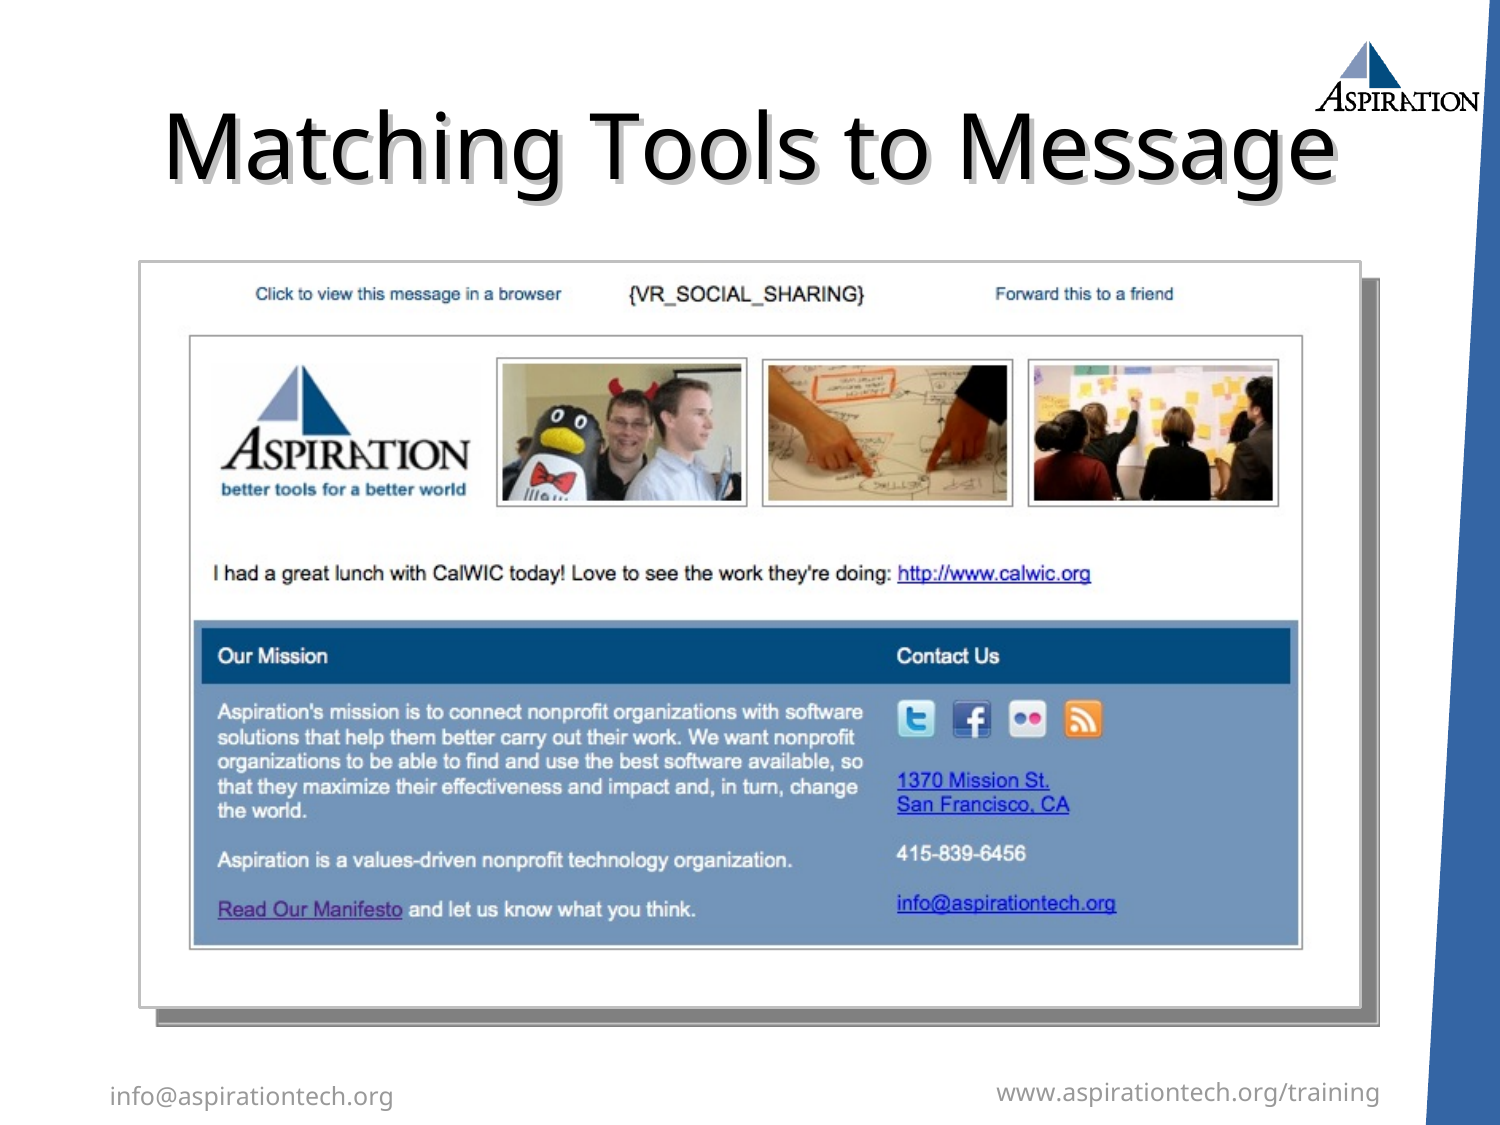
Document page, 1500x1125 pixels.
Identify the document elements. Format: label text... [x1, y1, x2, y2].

picture [1315, 41, 1480, 120]
picture [140, 263, 1359, 1006]
title Matching Tools to Message [75, 44, 1426, 233]
